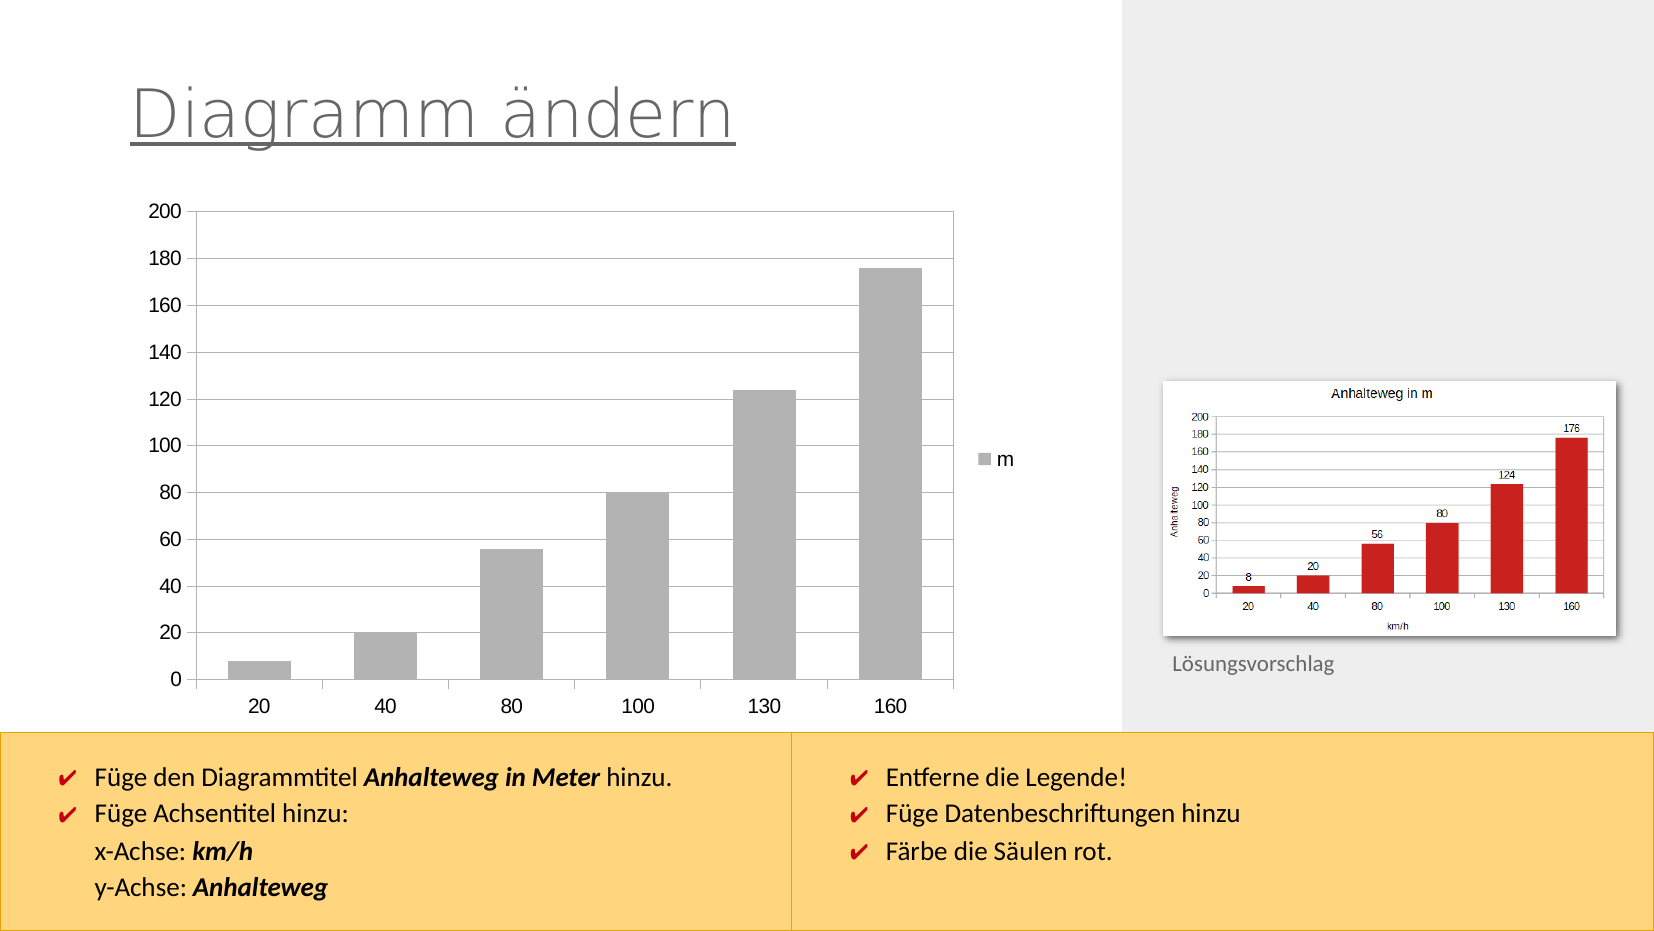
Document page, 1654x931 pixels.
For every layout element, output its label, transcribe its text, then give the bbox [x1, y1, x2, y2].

text_box [1122, 0, 1654, 732]
text_box Füge den Diagrammtitel Anhalteweg in Meter hinzu. Füge Achsentitel hinzu: x-Achse: km/h y-Achse: Anhalteweg [0, 732, 791, 931]
title Diagramm ändern [129, 37, 1571, 193]
text_box Lösungsvorschlag [1157, 643, 1453, 685]
text_box Entferne die Legende! Füge Datenbeschriftungen hinzu Färbe die Säulen rot. [791, 732, 1654, 931]
chart [130, 189, 1034, 729]
picture [1154, 372, 1630, 650]
